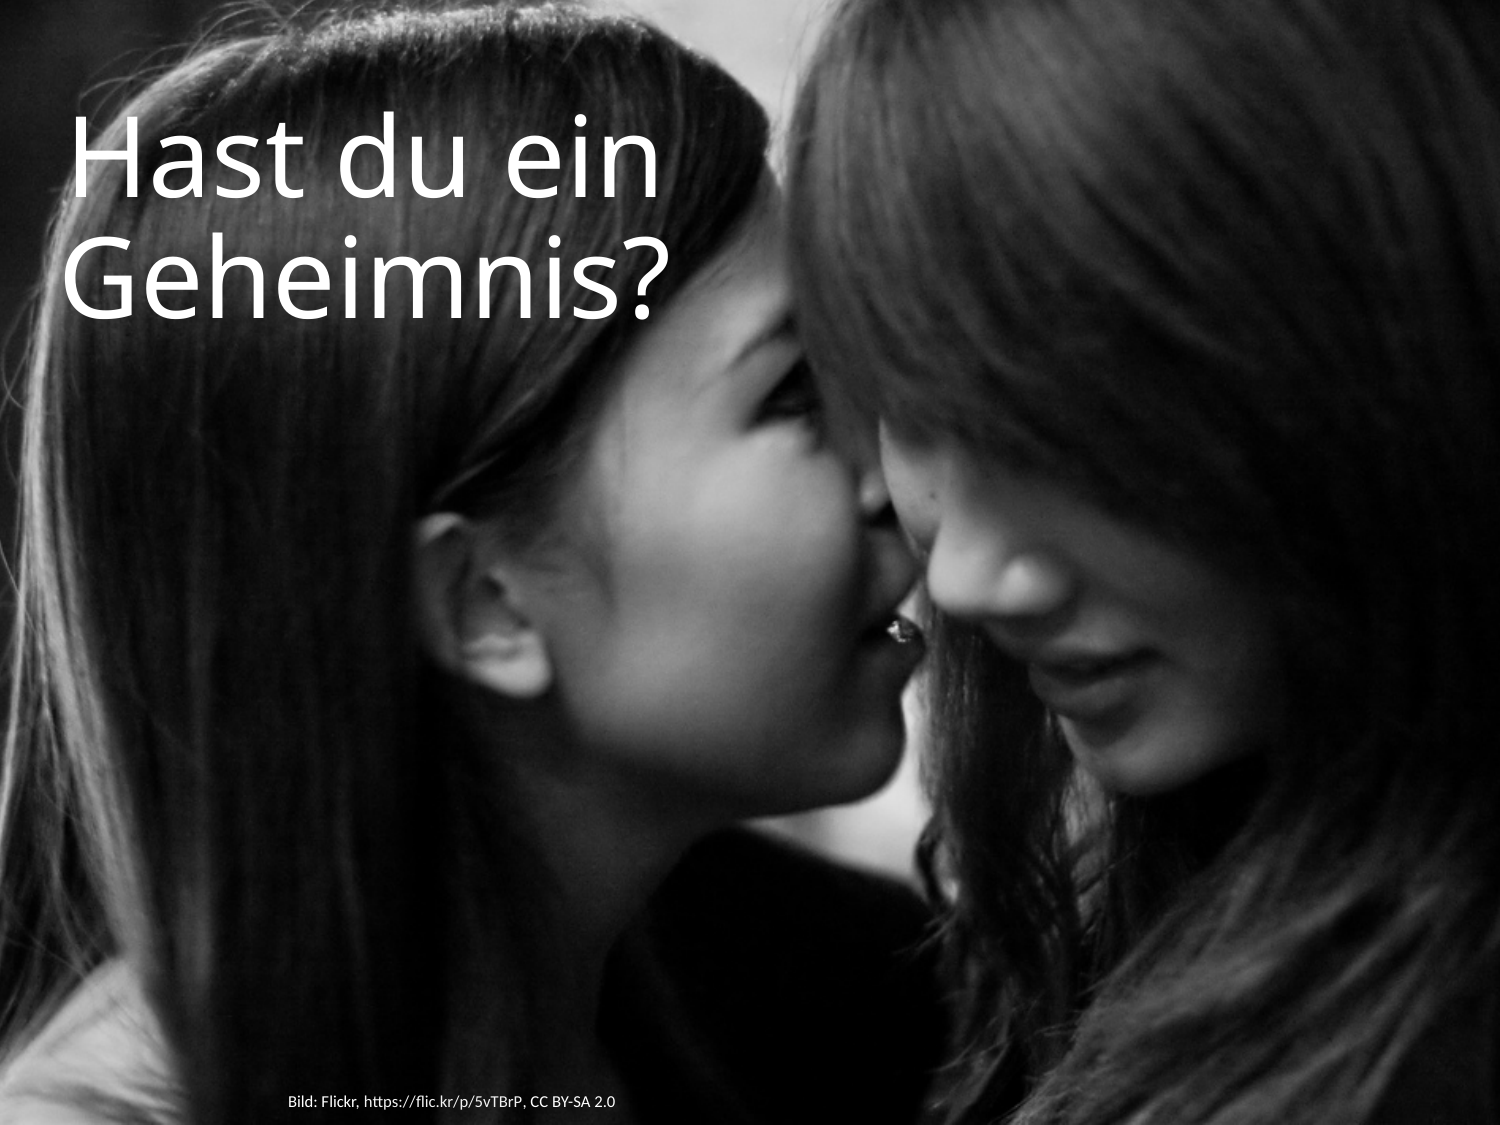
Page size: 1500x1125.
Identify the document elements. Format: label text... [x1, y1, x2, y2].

picture [0, 0, 1500, 1125]
title Hast du ein Geheimnis? [27, 65, 703, 351]
text_box Bild: Flickr, https://flic.kr/p/5vTBrP, CC BY-SA 2.0 [273, 1085, 639, 1125]
